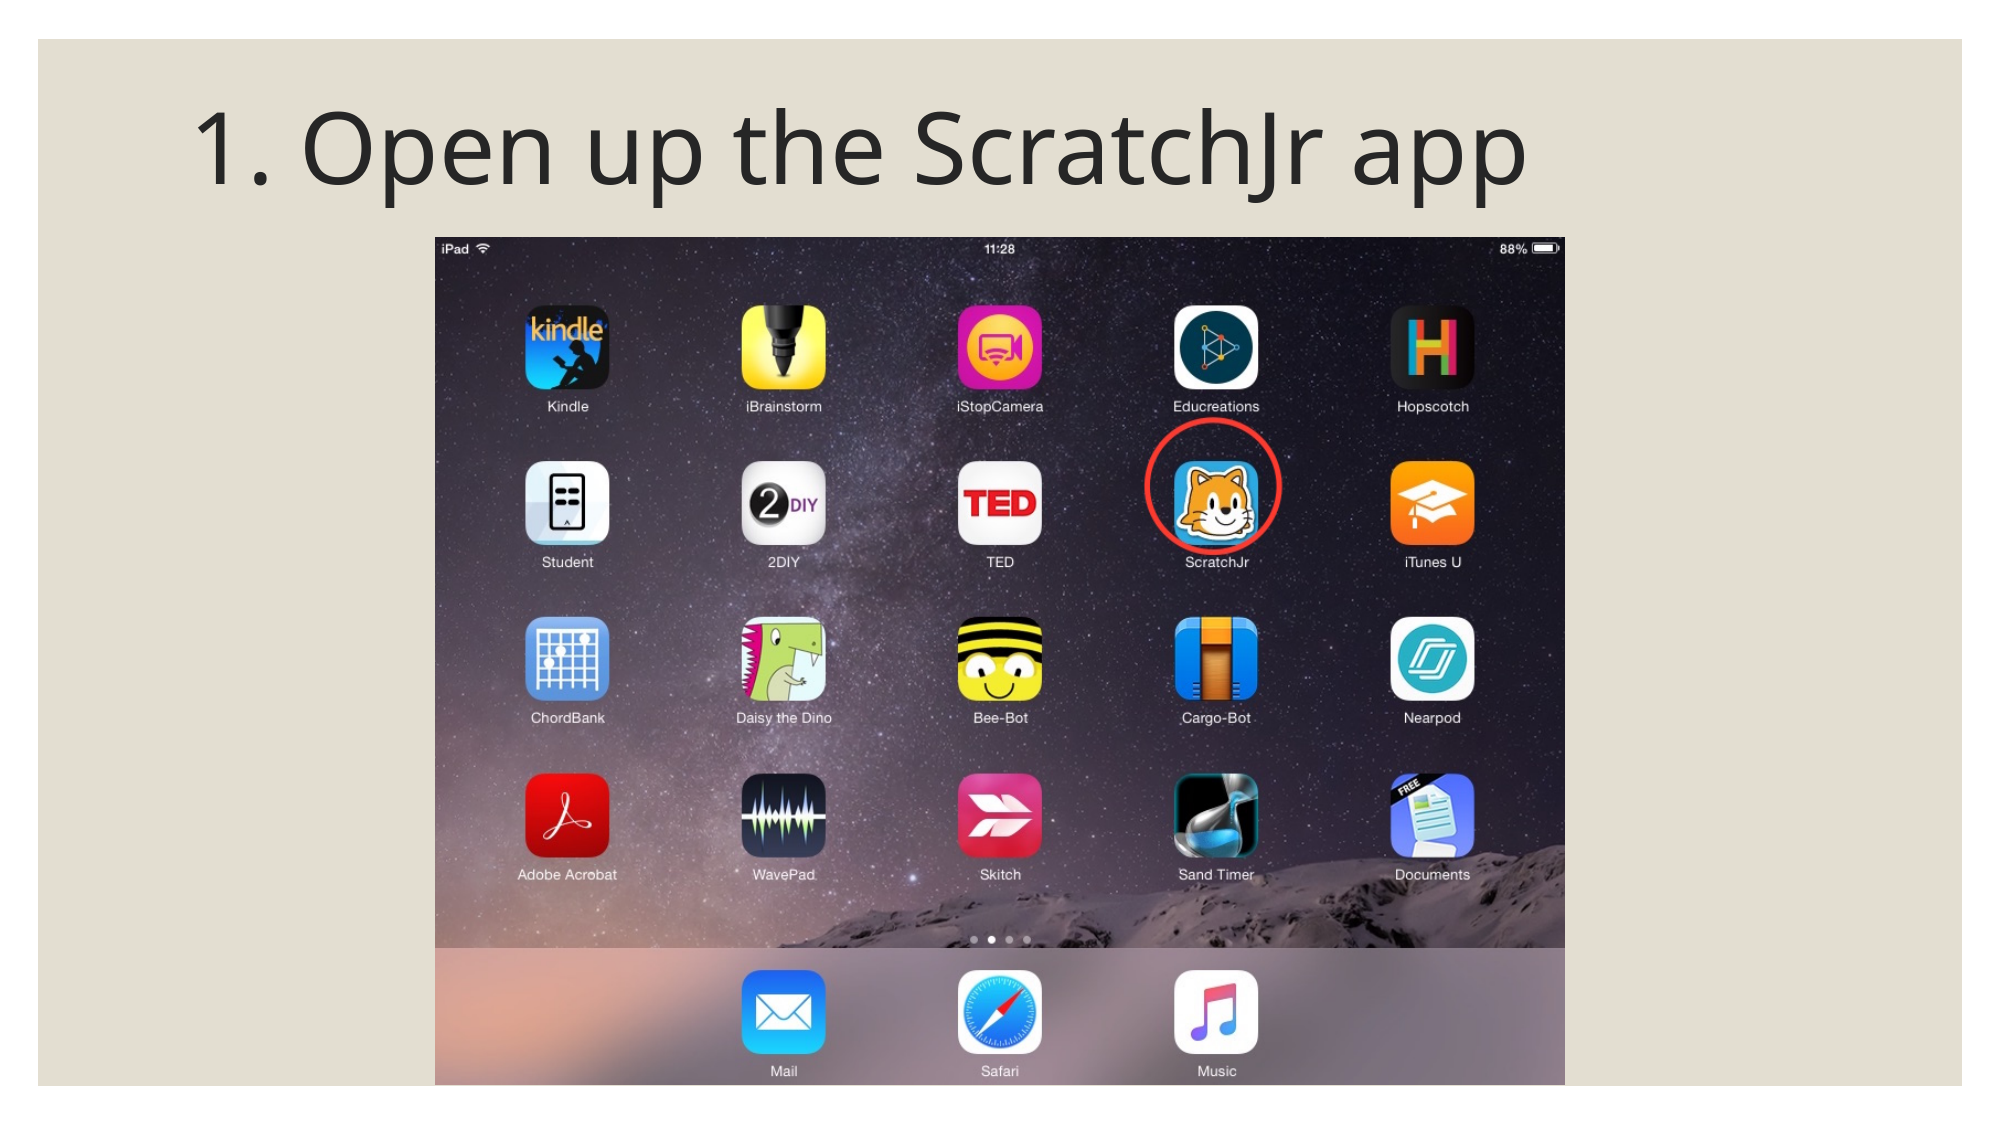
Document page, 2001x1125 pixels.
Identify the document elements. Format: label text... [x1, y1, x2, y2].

title 1. Open up the ScratchJr app [174, 39, 1825, 265]
picture [435, 237, 1565, 1085]
